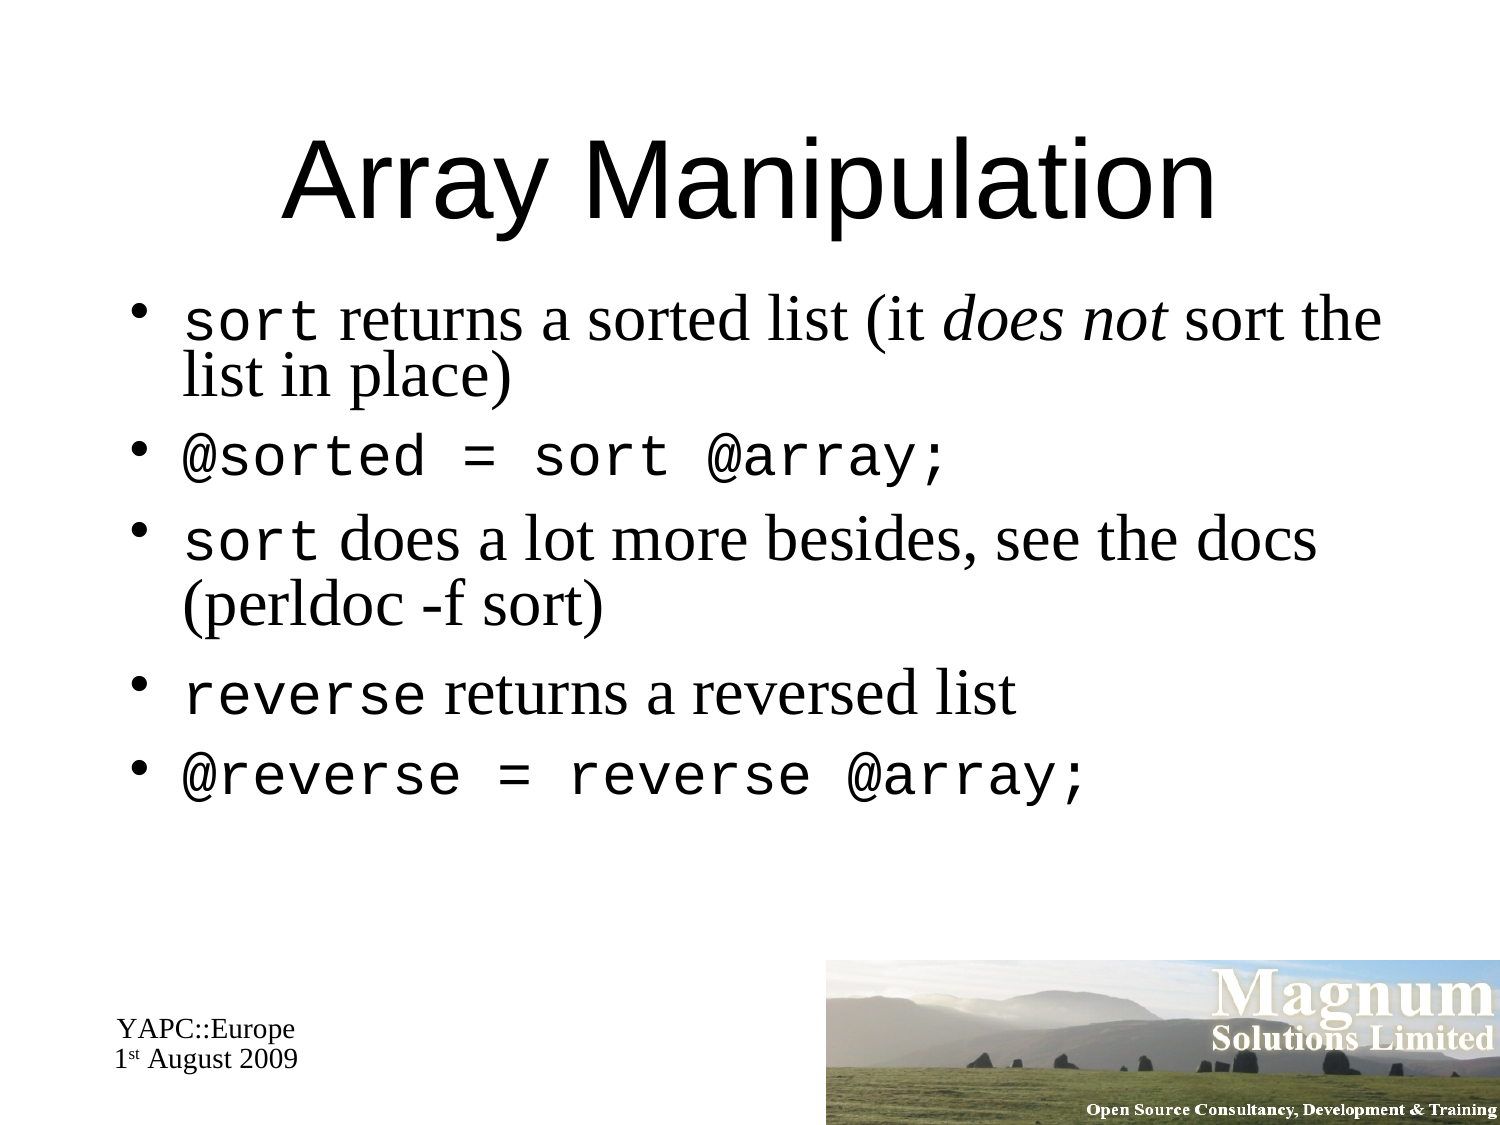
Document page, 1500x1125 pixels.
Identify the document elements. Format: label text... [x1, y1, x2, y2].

title Array Manipulation [112, 62, 1388, 250]
list sort returns a sorted list (it does not sort the list in place) @sorted = sort @array; sort does a lot more besides, see the docs (perldoc -f sort)‏ reverse returns a reversed list @reverse = reverse @array; [112, 295, 1388, 812]
picture [826, 960, 1500, 1125]
